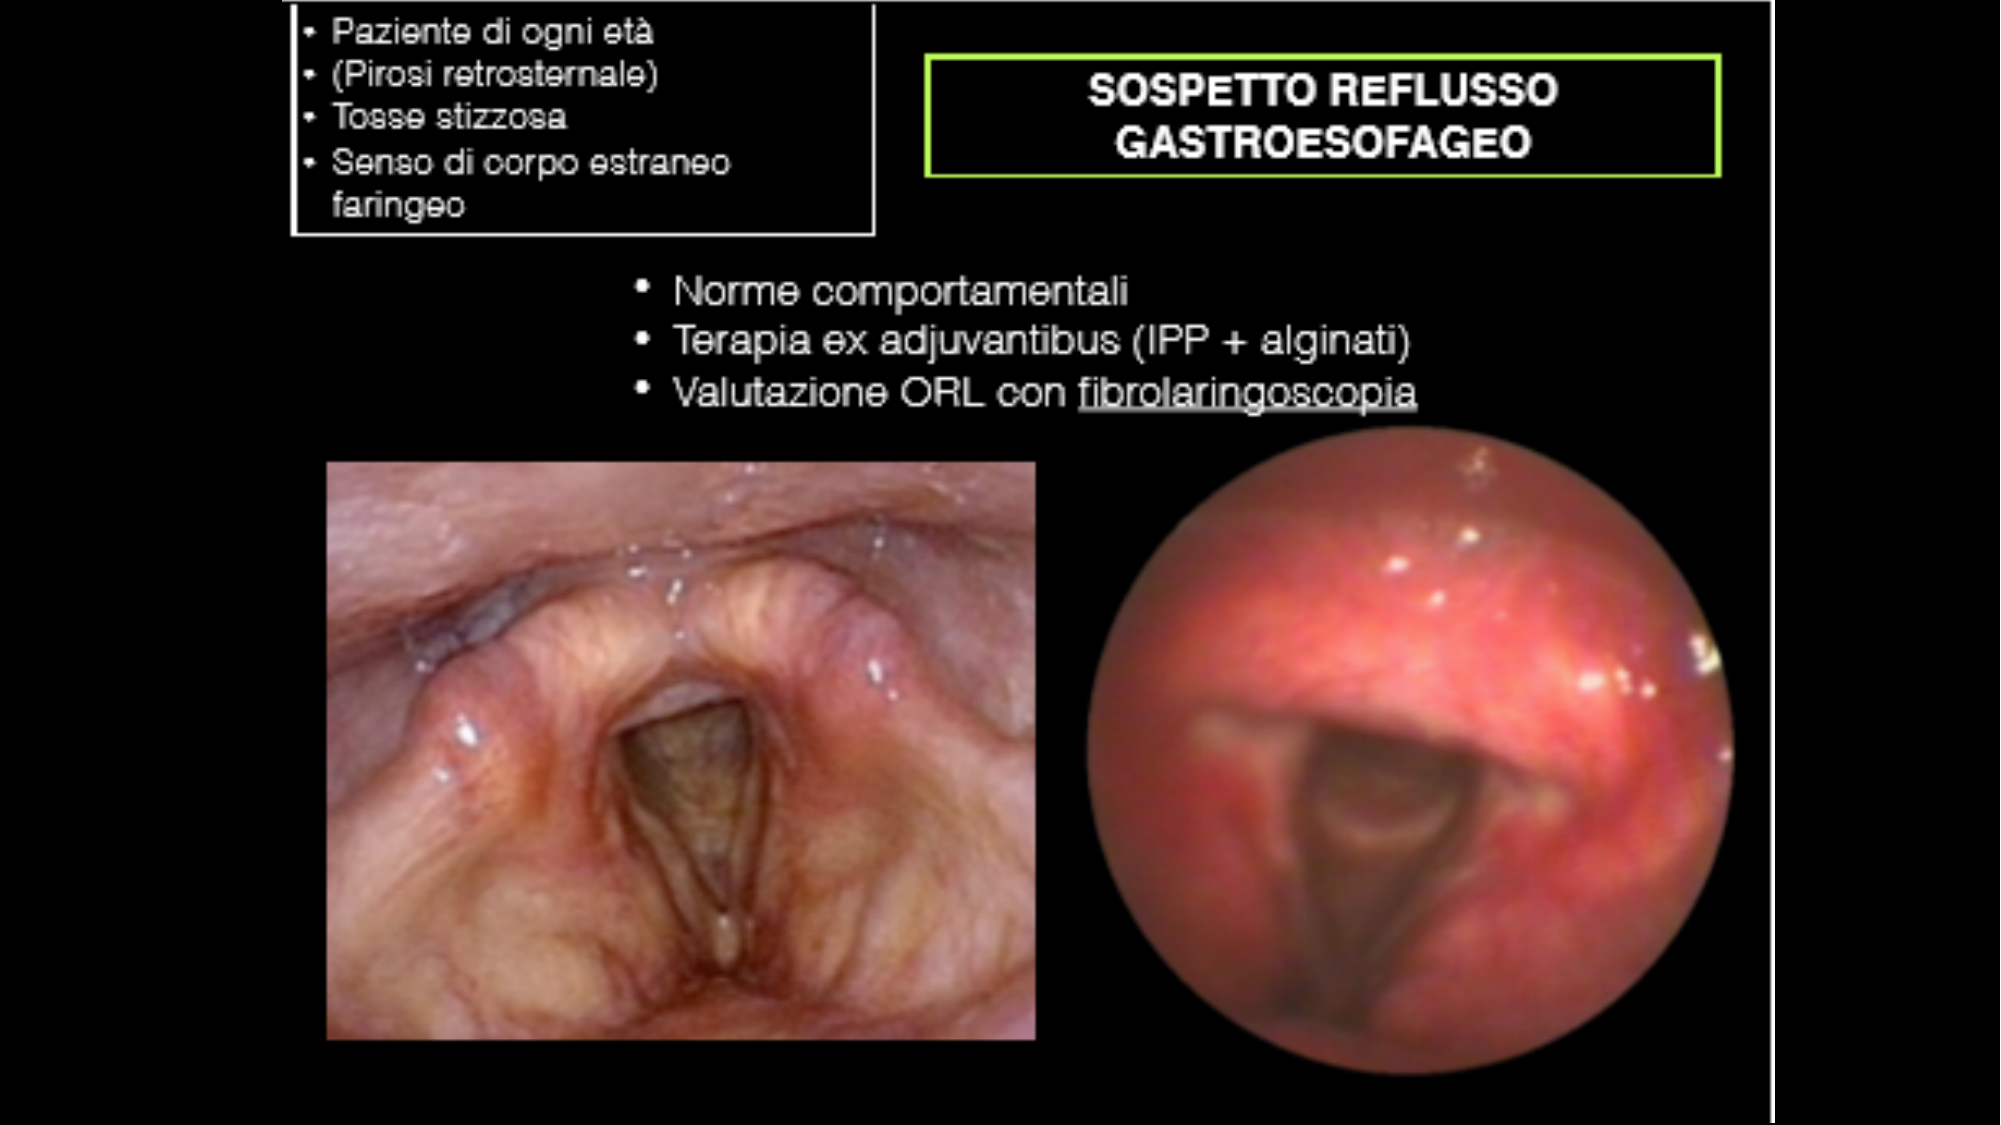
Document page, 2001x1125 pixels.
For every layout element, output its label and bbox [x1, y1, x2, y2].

picture [282, 0, 1775, 1123]
